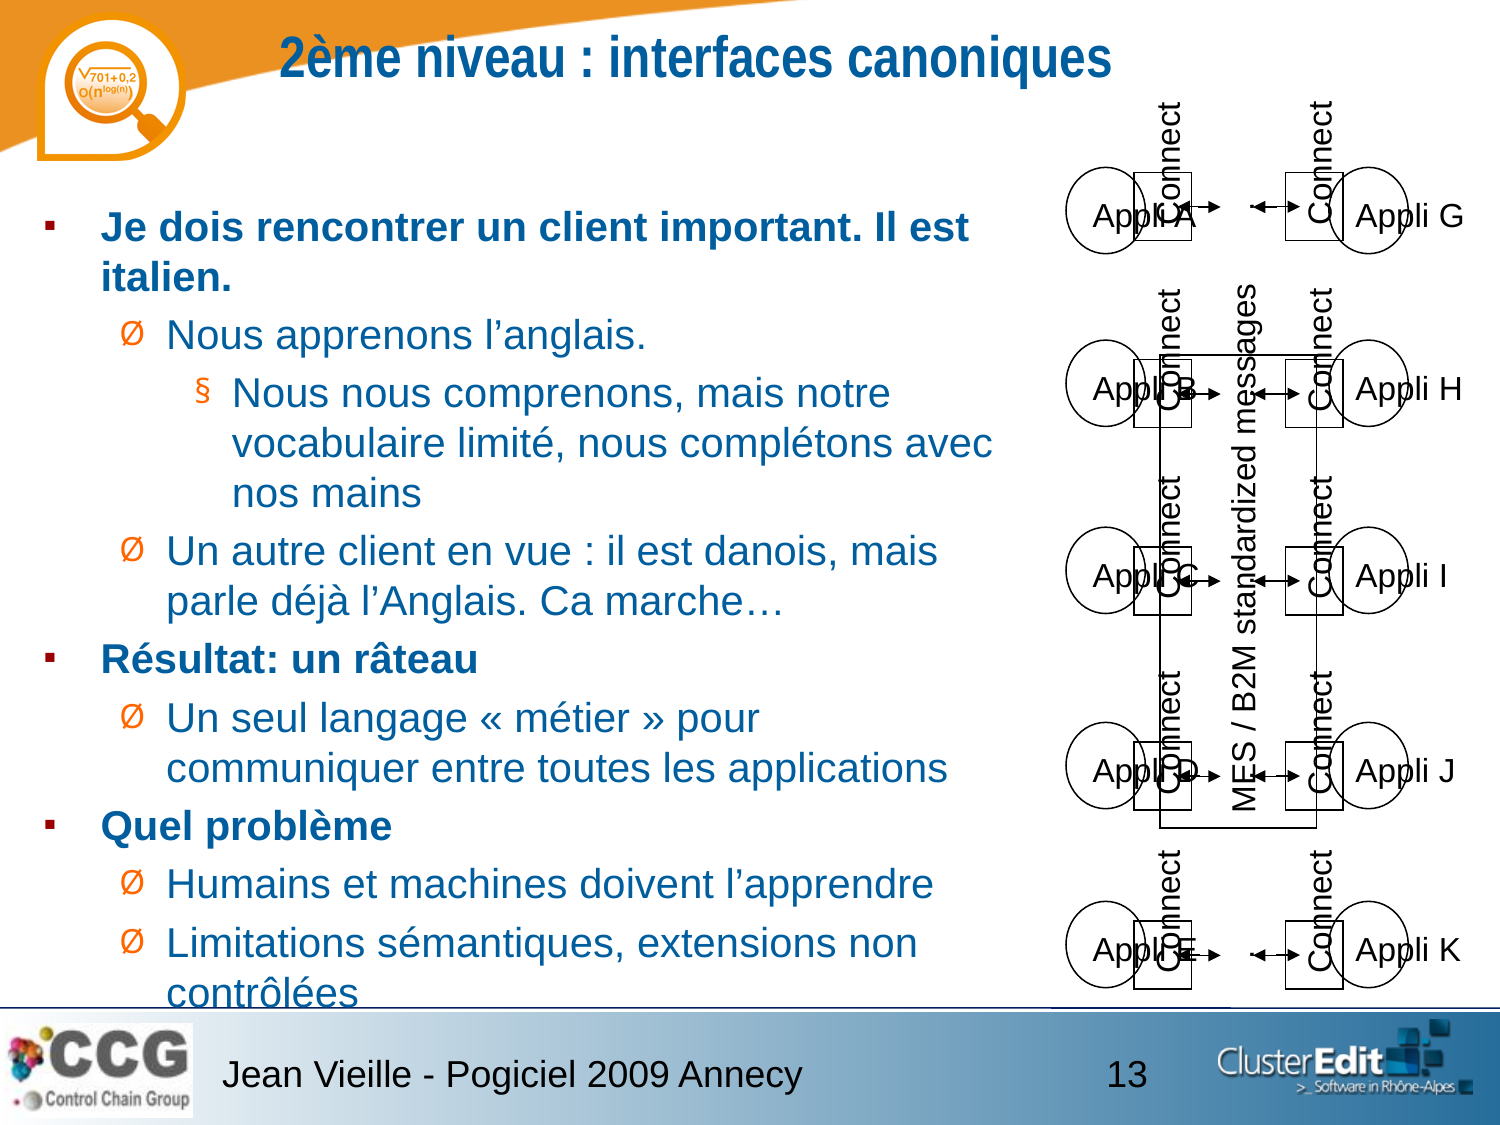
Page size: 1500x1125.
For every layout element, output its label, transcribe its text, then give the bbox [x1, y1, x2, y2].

text_box MES / B2M standardized messages [1159, 777, 1317, 829]
text_box . [1204, 920, 1269, 989]
text_box Connect [1285, 546, 1344, 615]
text_box . [1204, 546, 1269, 615]
picture [5, 1023, 193, 1118]
title 2ème niveau : interfaces canoniques [264, 12, 1471, 138]
text_box Connect [1134, 920, 1192, 989]
text_box Connect [1134, 172, 1192, 241]
text_box Connect [1134, 359, 1192, 428]
text_box Connect [1134, 546, 1192, 615]
picture [1246, 342, 1253, 351]
text_box MES / B2M standardized messages [1164, 354, 1315, 393]
text_box Appli J [1335, 722, 1409, 809]
text_box . [1204, 172, 1269, 241]
text_box Appli D [1066, 722, 1139, 809]
text_box Appli E [1066, 901, 1139, 988]
text_box MES / B2M standardized messages [1159, 582, 1317, 776]
text_box Appli G [1340, 167, 1409, 254]
text_box MES / B2M standardized messages [1159, 395, 1317, 580]
text_box Appli I [1335, 527, 1409, 614]
picture [0, 0, 1500, 367]
text_box Connect [1285, 359, 1344, 428]
text_box Connect [1285, 920, 1344, 989]
text_box . [1204, 359, 1269, 428]
text_box Appli C [1066, 527, 1139, 614]
text_box Appli A [1066, 167, 1134, 254]
text_box . [1204, 741, 1269, 811]
text_box Appli B [1066, 340, 1139, 427]
text_box Connect [1134, 741, 1192, 811]
footer Jean Vieille - Pogiciel 2009 Annecy [207, 1034, 1104, 1103]
picture [1218, 1019, 1473, 1095]
slide_number <numéro> [1104, 1034, 1199, 1103]
text_box Connect [1285, 741, 1344, 811]
text_box Appli K [1335, 901, 1409, 988]
list Je dois rencontrer un client important. Il est italien. Nous apprenons l’anglais. Nous nous comprenons, mais notre vocabulaire limité, nous complétons avec nos mains Un autre client en vue : il est danois, mais parle déjà l’Anglais. Ca marche… Résultat: un râteau Un seul langage « métier » pour communiquer entre toutes les applications Quel problème Humains et machines doivent l’apprendre Limitations sémantiques, extensions non contrôlées [29, 184, 1026, 988]
text_box Appli H [1335, 340, 1409, 427]
text_box Connect [1285, 172, 1344, 241]
